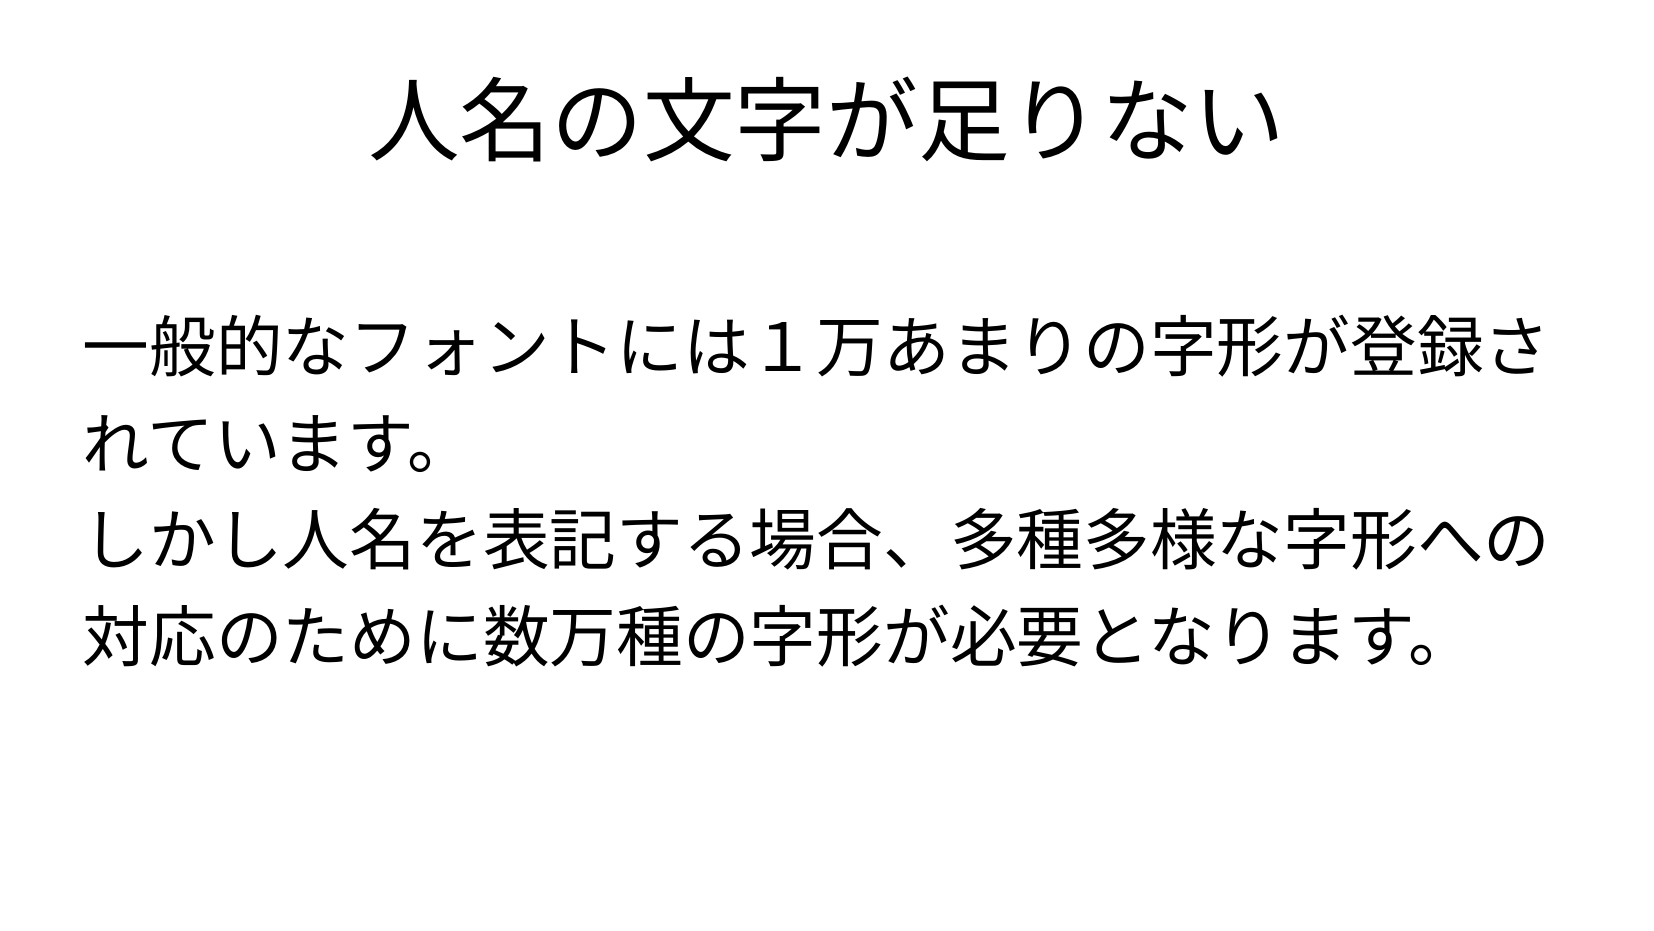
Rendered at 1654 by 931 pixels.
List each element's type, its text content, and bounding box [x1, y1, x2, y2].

subtitle 一般的なフォントには１万あまりの字形が登録されています。 しかし人名を表記する場合、多種多様な字形への対応のために数万種の字形が必要となります。 [82, 217, 1571, 758]
title 人名の文字が足りない [82, 37, 1571, 193]
